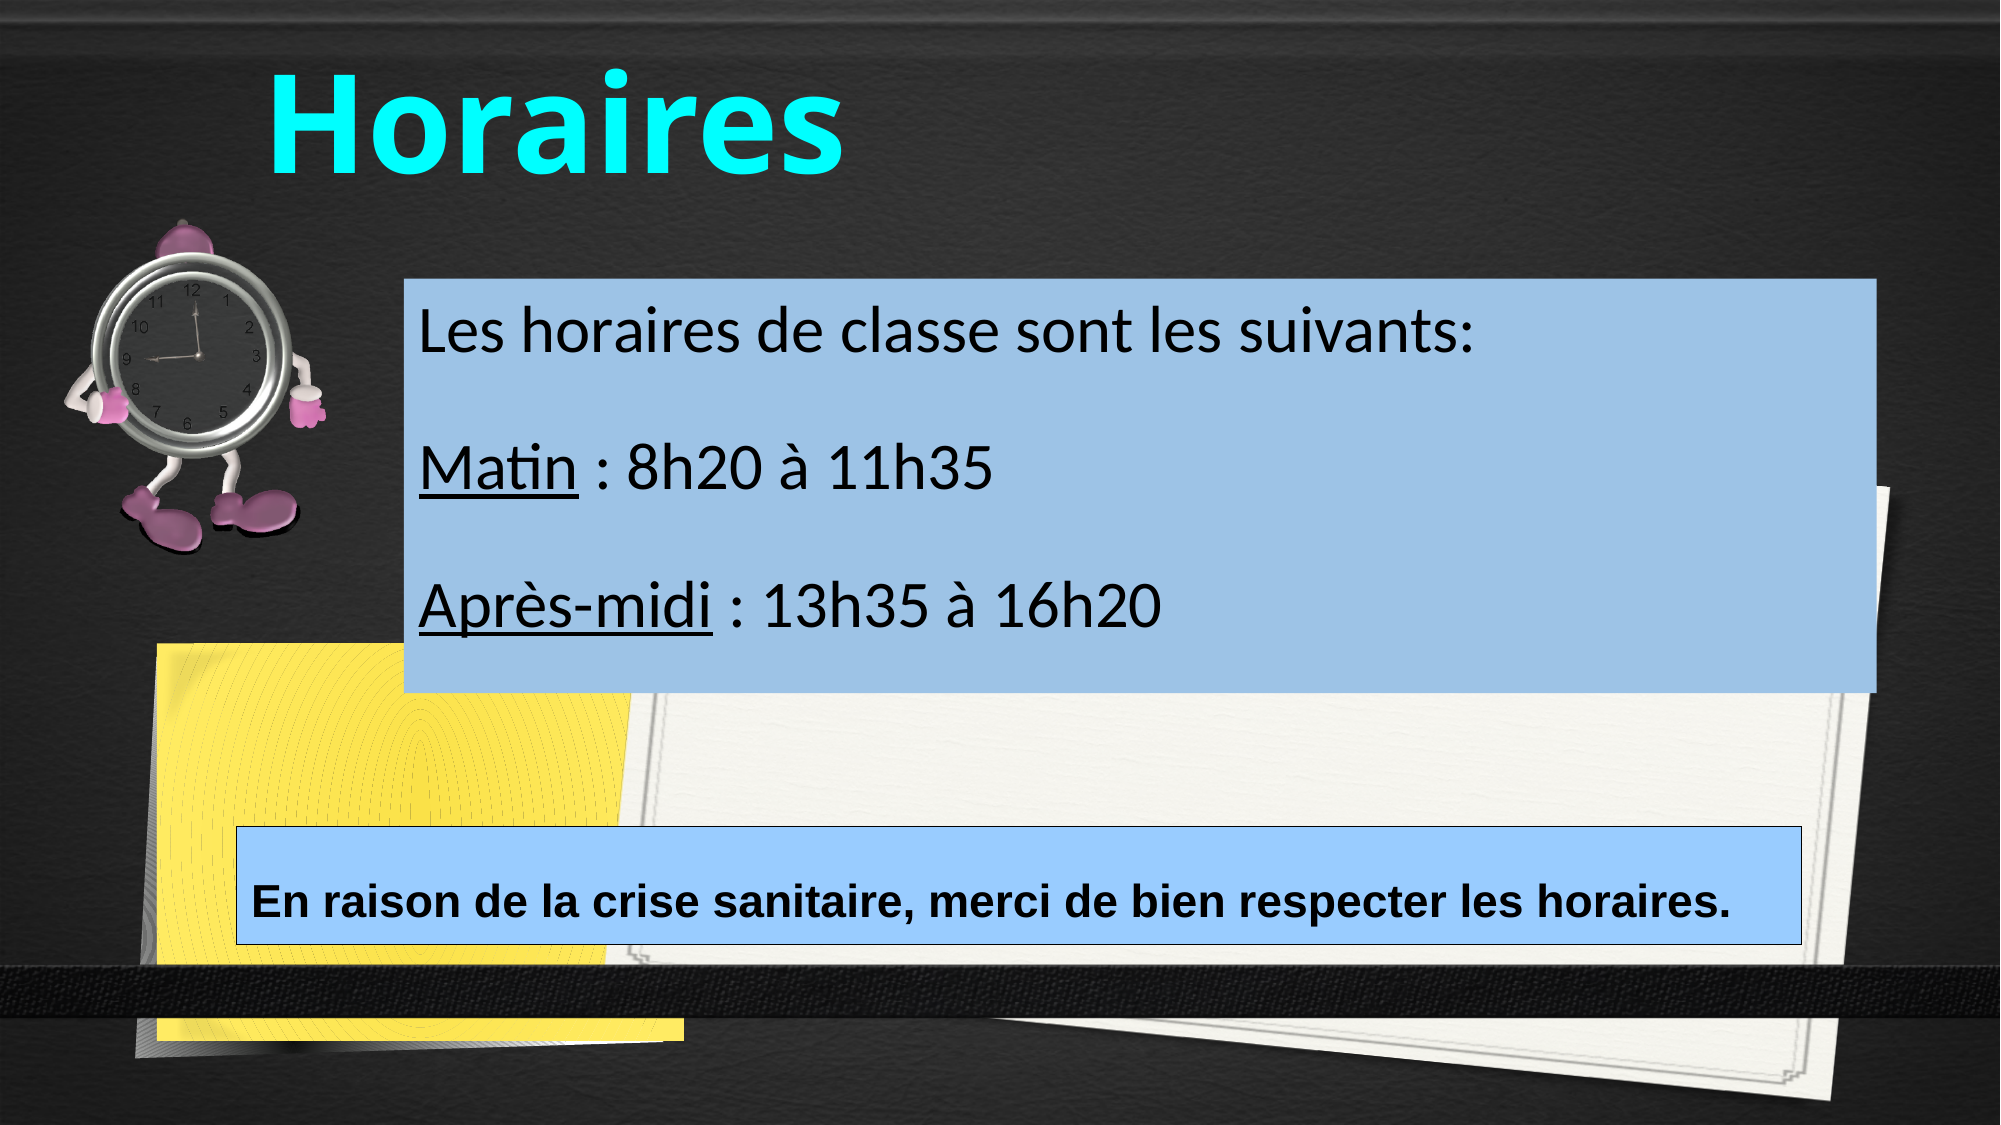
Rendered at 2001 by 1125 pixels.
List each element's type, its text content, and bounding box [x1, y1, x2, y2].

picture [0, 0, 2000, 1125]
text_box En raison de la crise sanitaire, merci de bien respecter les horaires. [236, 826, 1802, 945]
subtitle Horaires [247, 47, 1748, 320]
text_box Les horaires de classe sont les suivants: Matin : 8h20 à 11h35 Après-midi : 13h35 à 16h20 [403, 278, 1877, 694]
